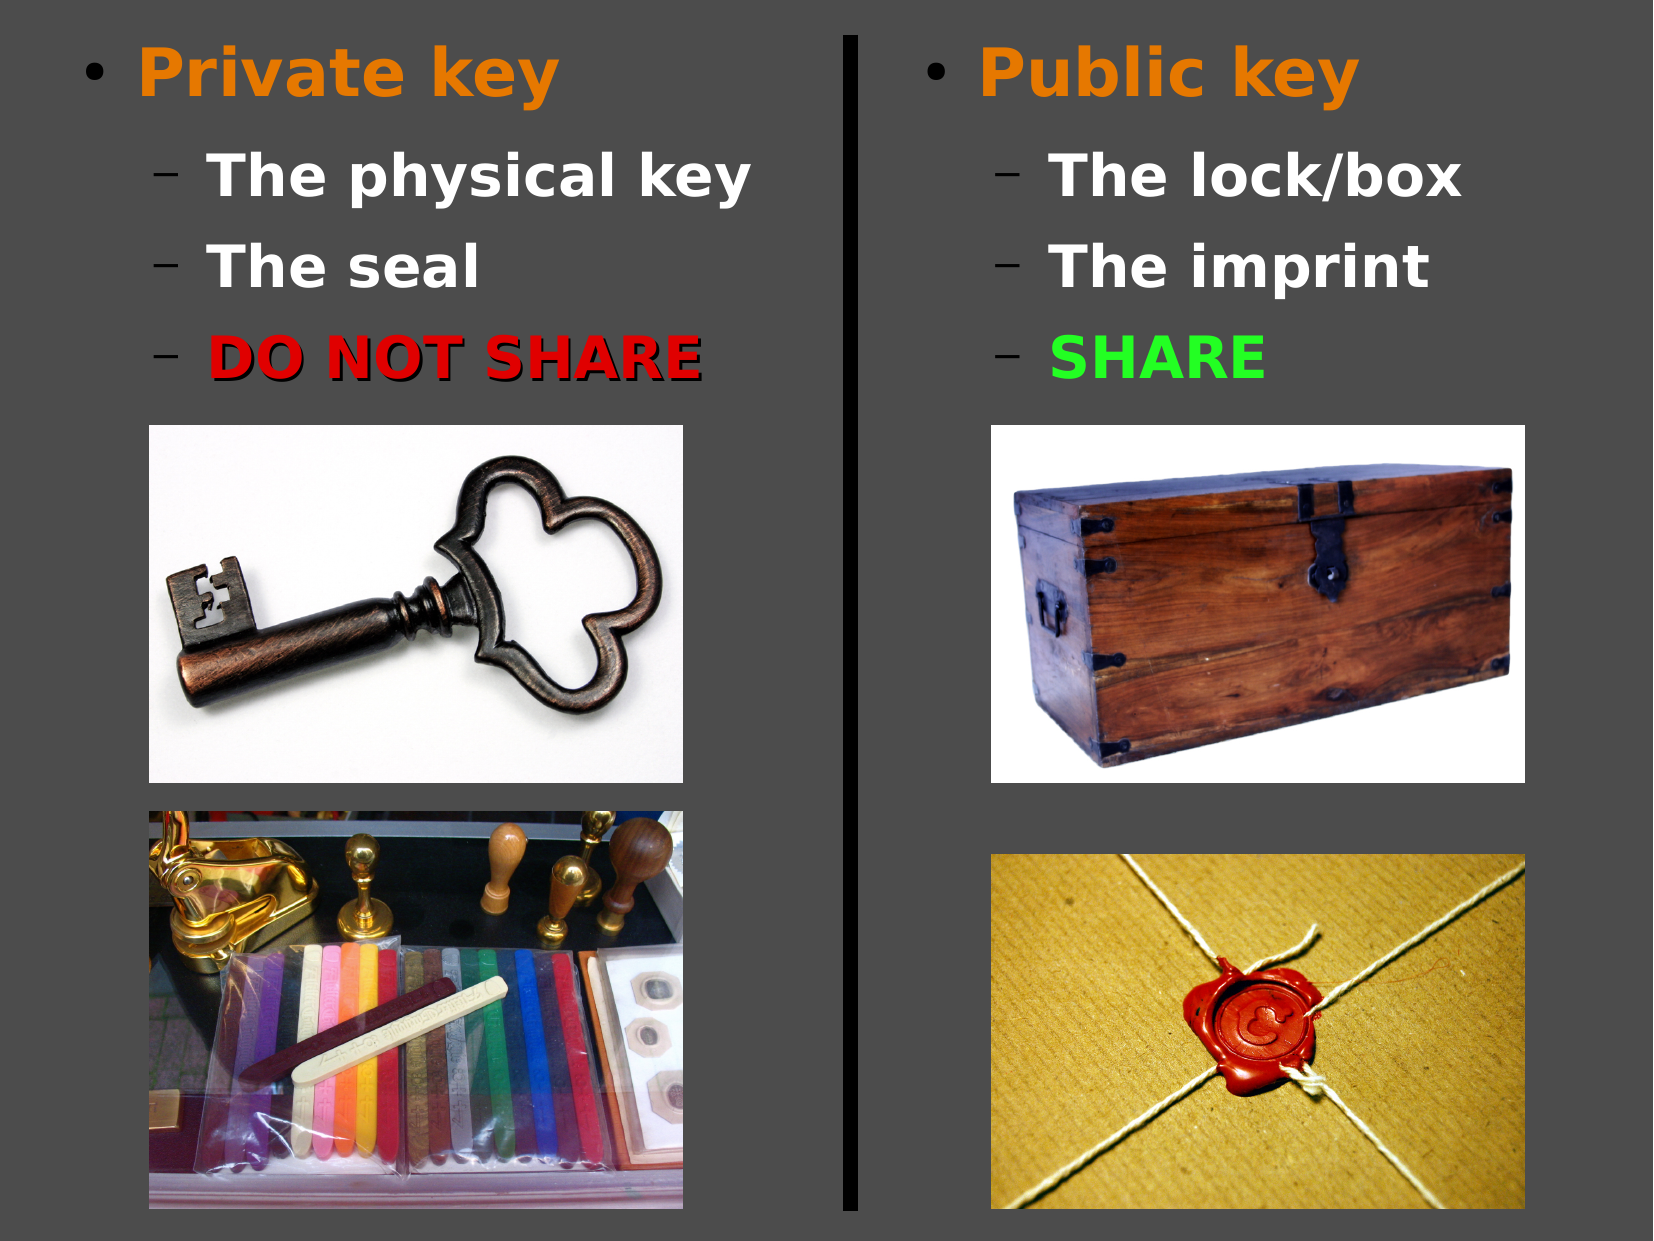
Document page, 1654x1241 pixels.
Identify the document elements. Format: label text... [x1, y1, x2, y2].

picture [991, 425, 1525, 783]
picture [991, 854, 1525, 1209]
list Private key The physical key The seal DO NOT SHARE [65, 34, 806, 404]
list Public key The lock/box The imprint SHARE [906, 34, 1607, 501]
picture [149, 811, 683, 1209]
picture [149, 425, 683, 783]
